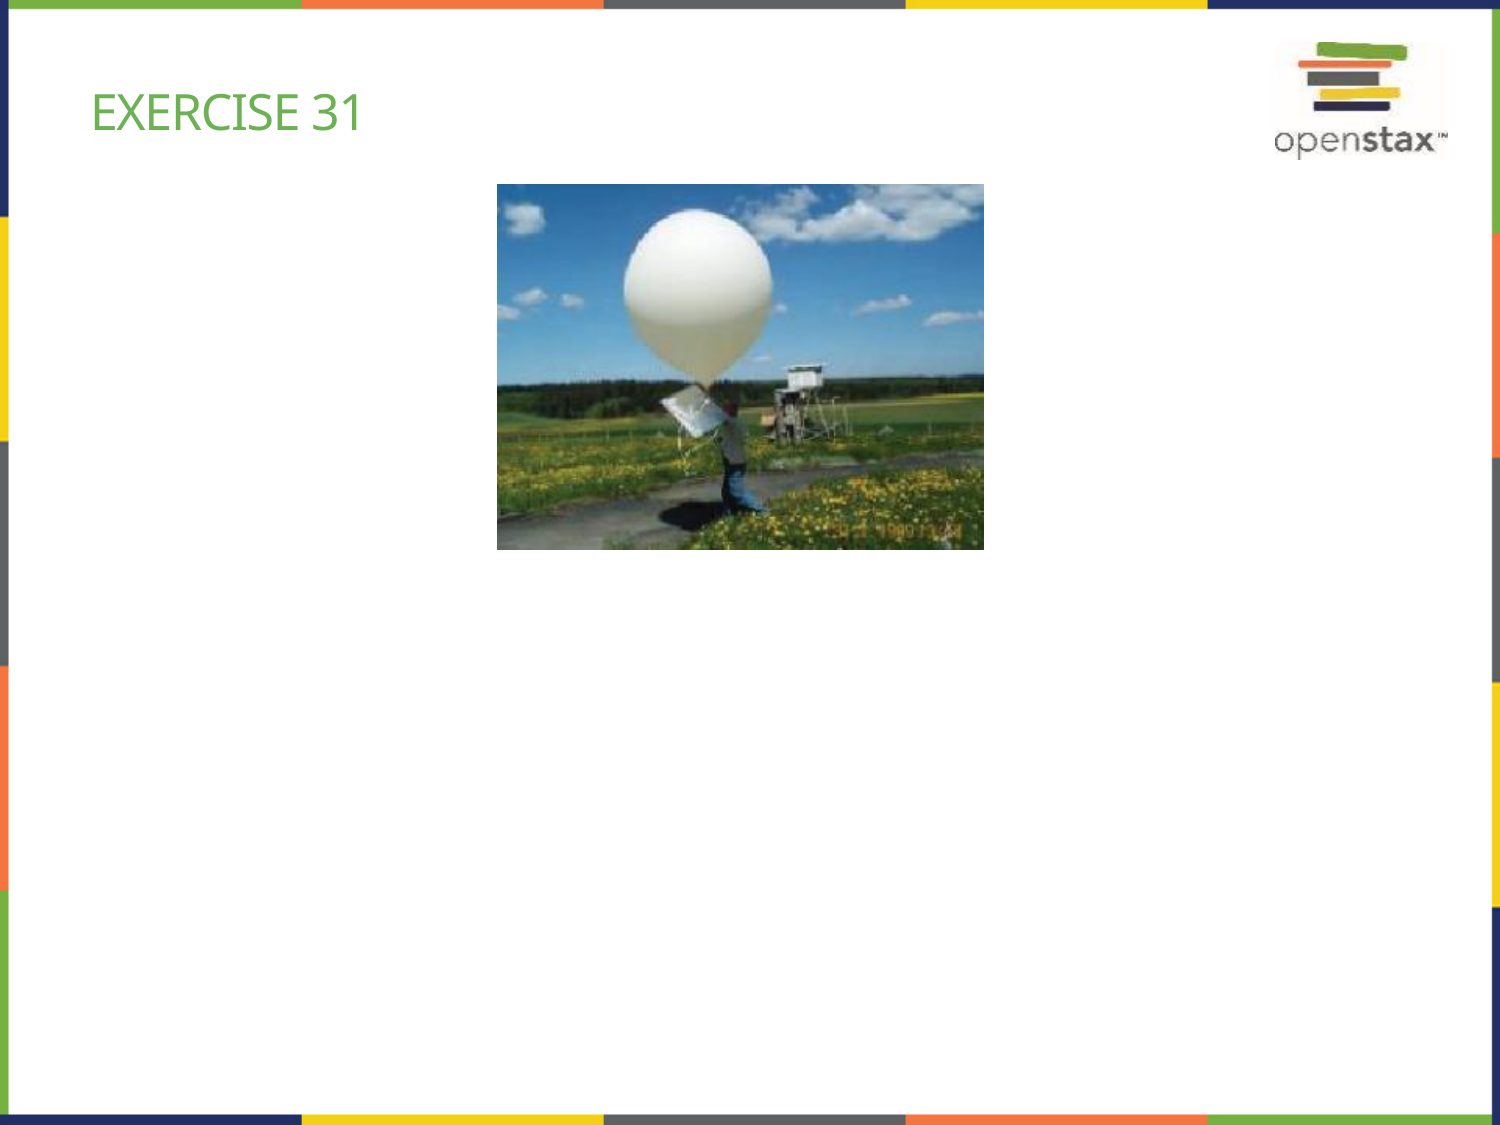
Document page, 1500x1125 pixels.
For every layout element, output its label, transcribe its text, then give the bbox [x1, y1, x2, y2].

title Exercise 31 [75, 39, 1398, 148]
picture [0, 0, 1500, 1125]
